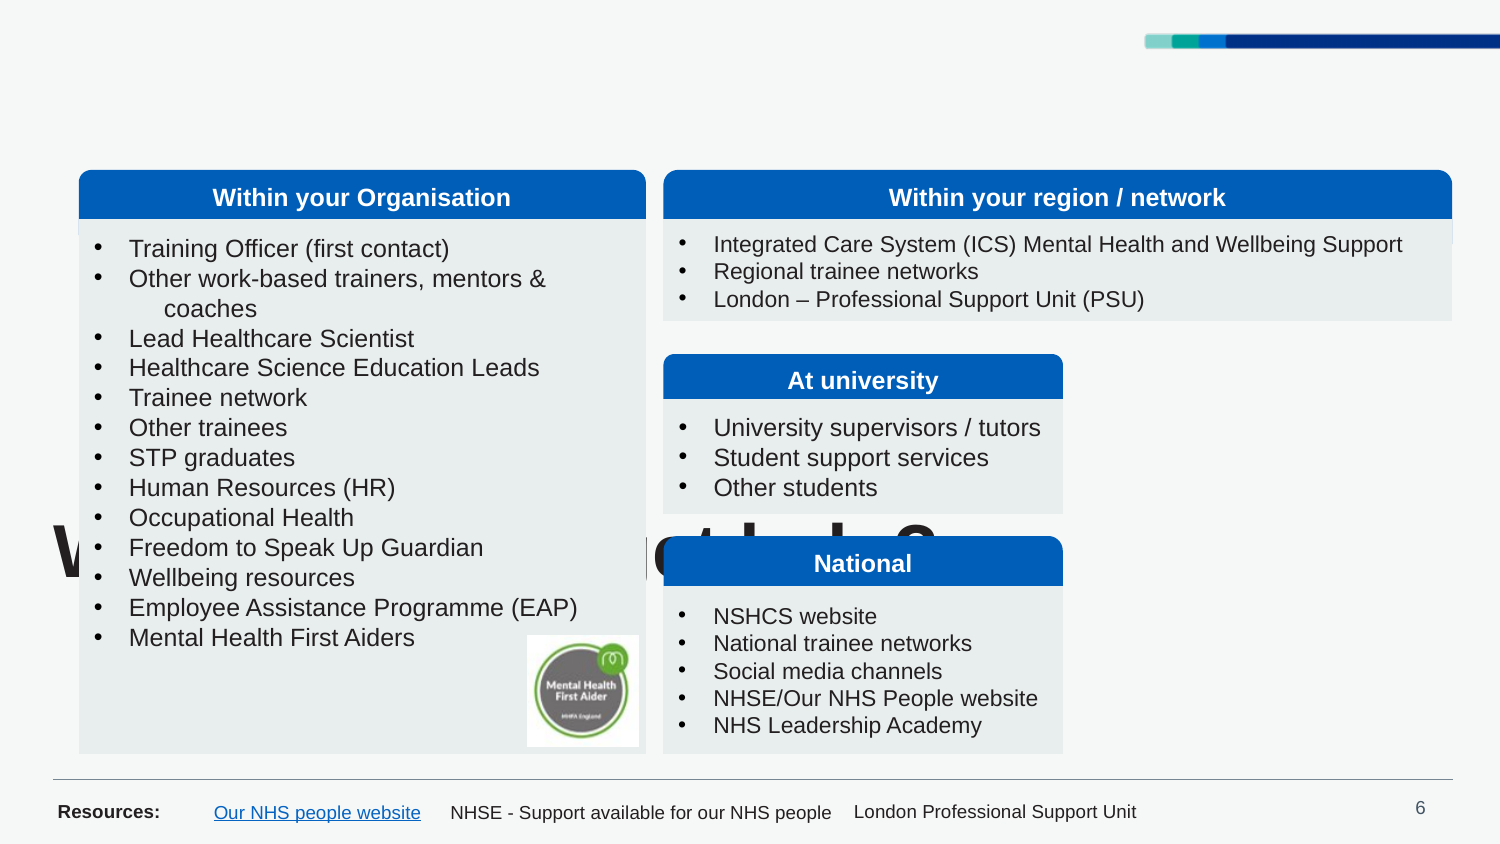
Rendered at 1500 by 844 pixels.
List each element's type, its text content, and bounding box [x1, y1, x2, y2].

text_box Within your Organisation [78, 169, 646, 236]
title Where can you get help? [57, 35, 1462, 143]
text_box NHSE - Support available for our NHS people [466, 792, 865, 831]
text_box Training Officer (first contact) Other work-based trainers, mentors & coaches Lead Healthcare Scientist Healthcare Science Education Leads Trainee network Other trainees STP graduates Human Resources (HR) Occupational Health Freedom to Speak Up Guardian Wellbeing resources Employee Assistance Programme (EAP) Mental Health First Aiders [79, 219, 646, 754]
text_box Integrated Care System (ICS) Mental Health and Wellbeing Support Regional trainee networks London – Professional Support Unit (PSU) [663, 219, 1452, 321]
text_box Resources: [42, 792, 224, 830]
text_box University supervisors / tutors Student support services Other students [663, 399, 1063, 514]
text_box Within your region / network [663, 169, 1453, 245]
text_box National [663, 536, 1063, 586]
text_box At university [663, 354, 1063, 399]
text_box NSHCS website National trainee networks Social media channels NHSE/Our NHS People website NHS Leadership Academy [663, 586, 1063, 754]
text_box Our NHS people website [198, 792, 466, 831]
picture [527, 635, 639, 747]
text_box London Professional Support Unit [838, 792, 1182, 830]
